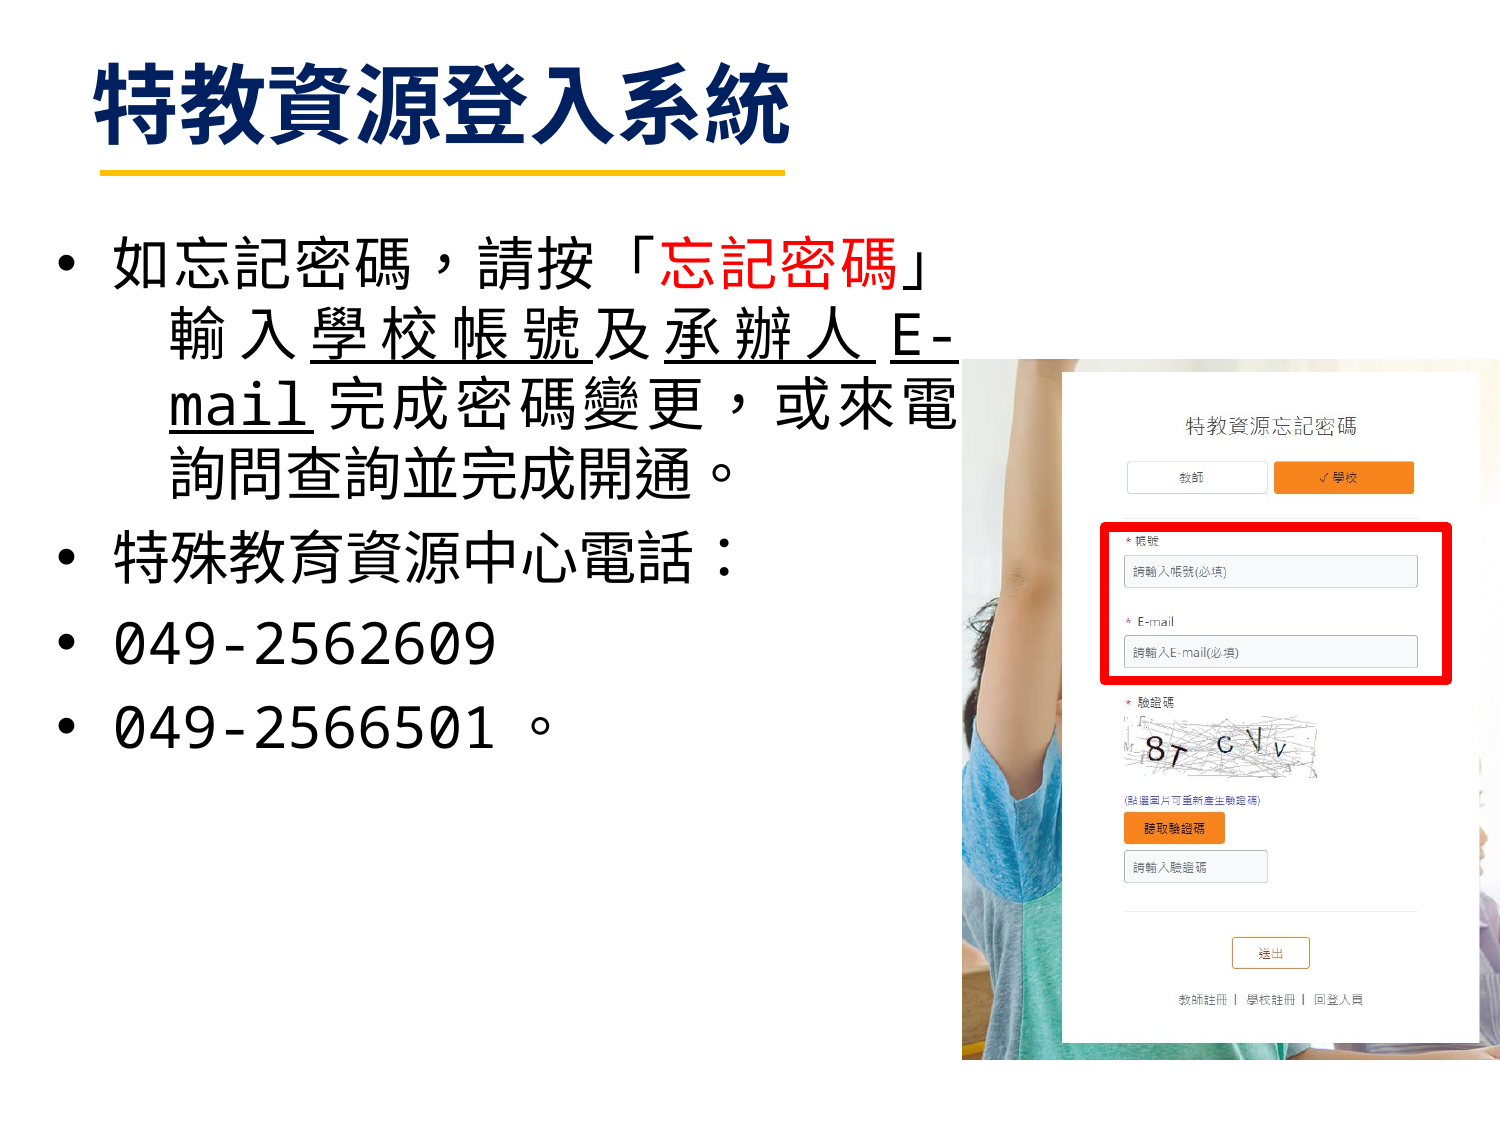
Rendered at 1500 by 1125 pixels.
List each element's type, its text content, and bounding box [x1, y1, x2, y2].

picture [962, 359, 1500, 1060]
text_box 特教資源登入系統 [76, 42, 814, 164]
list 如忘記密碼，請按「忘記密碼」輸入學校帳號及承辦人E-mail完成密碼變更，或來電詢問查詢並完成開通。 特殊教育資源中心電話： 049-2562609 049-2566501。 [41, 219, 975, 1071]
